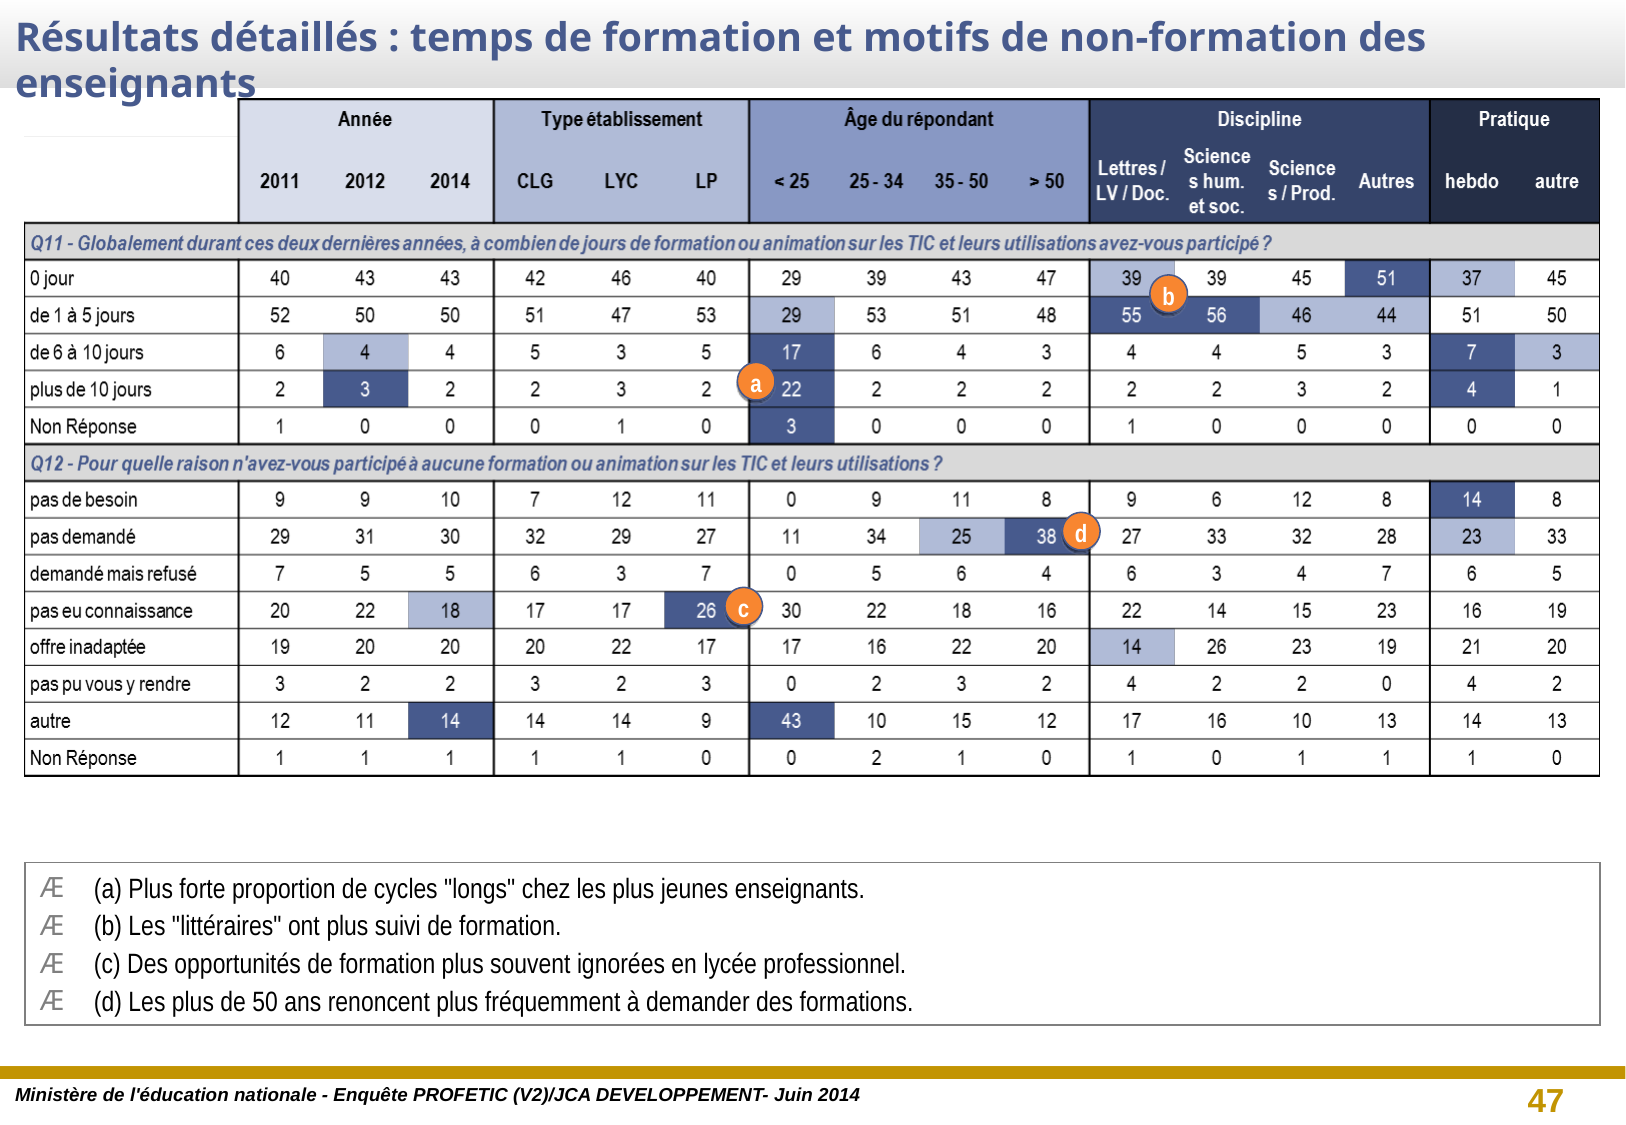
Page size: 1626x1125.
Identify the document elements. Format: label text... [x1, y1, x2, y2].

picture [24, 98, 1600, 782]
list (a) Plus forte proportion de cycles "longs" chez les plus jeunes enseignants. (b) Les "littéraires" ont plus suivi de formation. (c) Des opportunités de formation plus souvent ignorées en lycée professionnel. (d) Les plus de 50 ans renoncent plus fréquemment à demander des formations. [24, 862, 1600, 1026]
text_box b [1149, 274, 1188, 313]
text_box a [737, 362, 775, 400]
text_box Ministère de l'éducation nationale - Enquête PROFETIC (V2)/JCA DEVELOPPEMENT- Juin 2014 [0, 1074, 1501, 1125]
text_box c [724, 587, 763, 625]
text_box 47 [1512, 1071, 1625, 1125]
text_box d [1062, 512, 1101, 550]
title Résultats détaillés : temps de formation et motifs de non-formation des enseignants [0, 0, 1625, 88]
